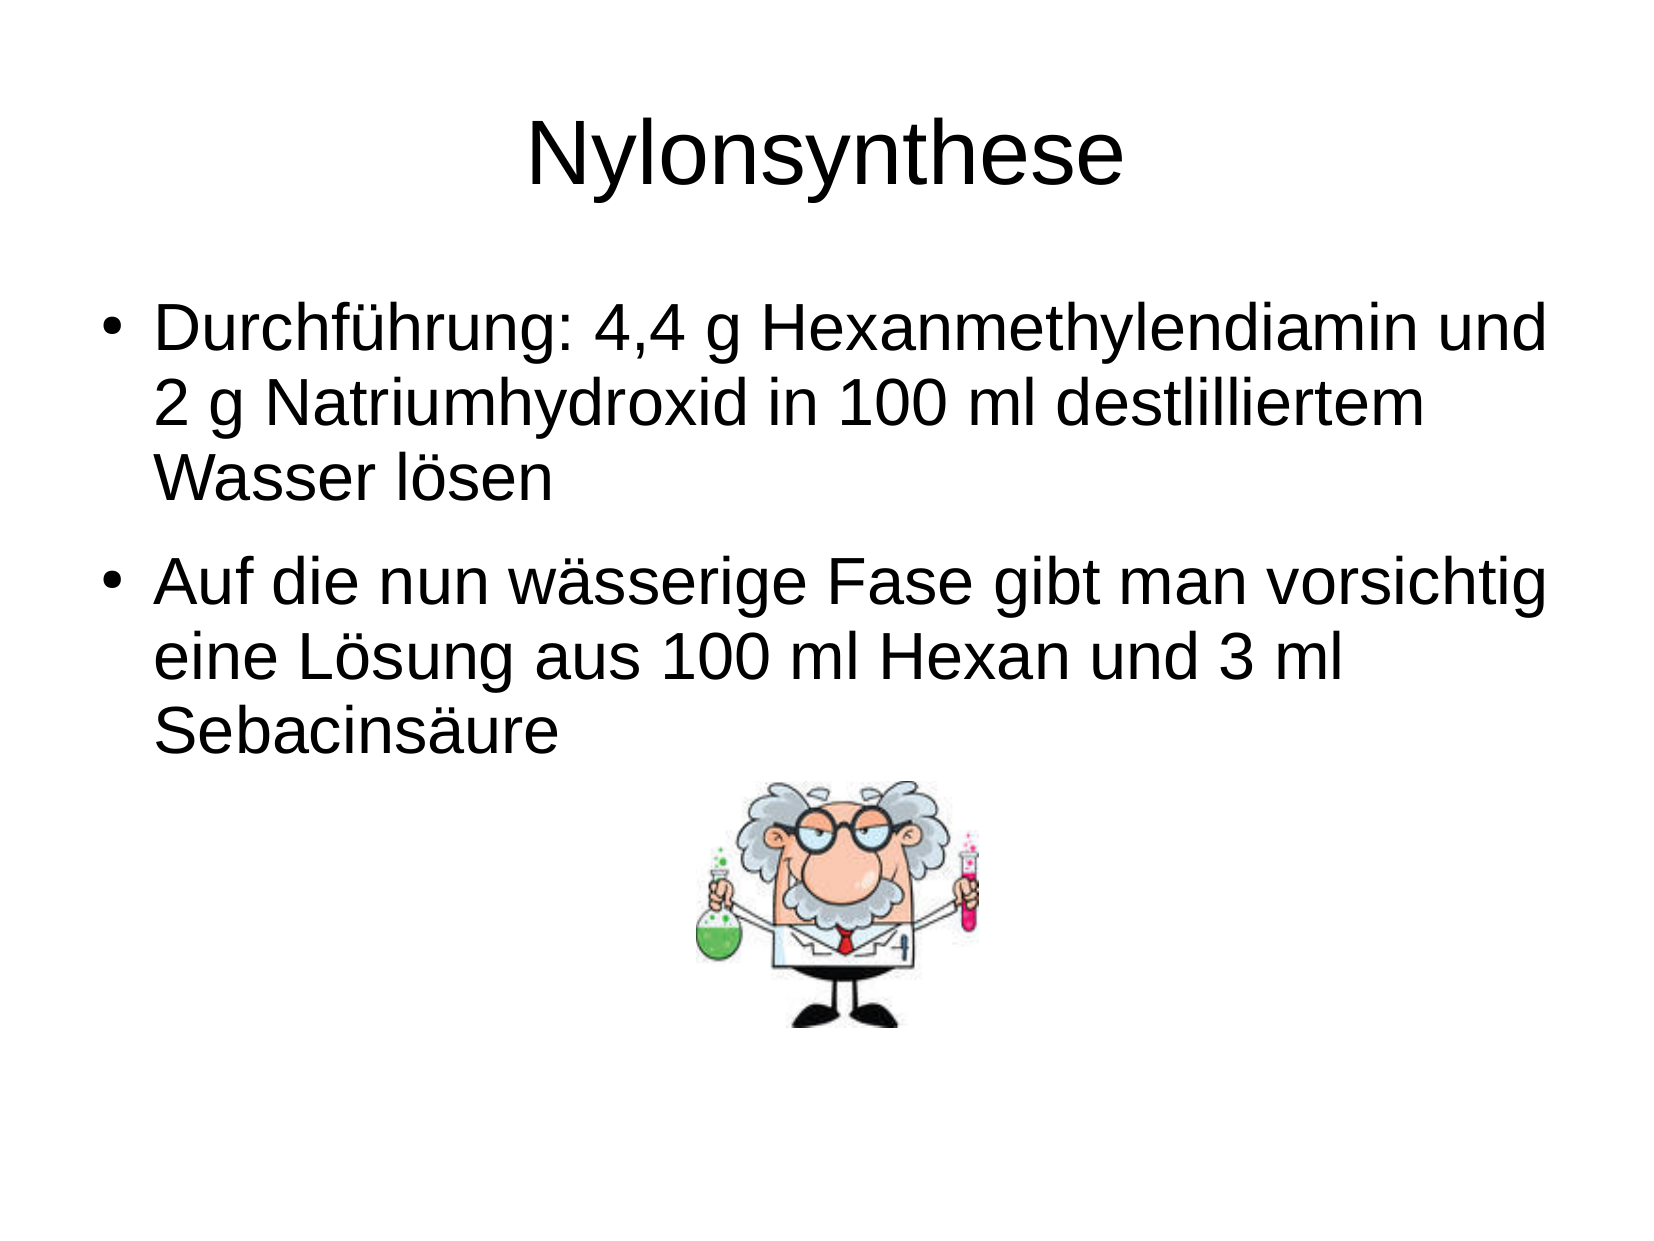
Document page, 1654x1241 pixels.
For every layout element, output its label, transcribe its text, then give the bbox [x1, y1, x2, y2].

picture [696, 781, 979, 1028]
title Nylonsynthese [82, 49, 1571, 257]
list Durchführung: 4,4 g Hexanmethylendiamin und 2 g Natriumhydroxid in 100 ml destlilliertem Wasser lösen Auf die nun wässerige Fase gibt man vorsichtig eine Lösung aus 100 ml Hexan und 3 ml Sebacinsäure [82, 290, 1571, 1109]
